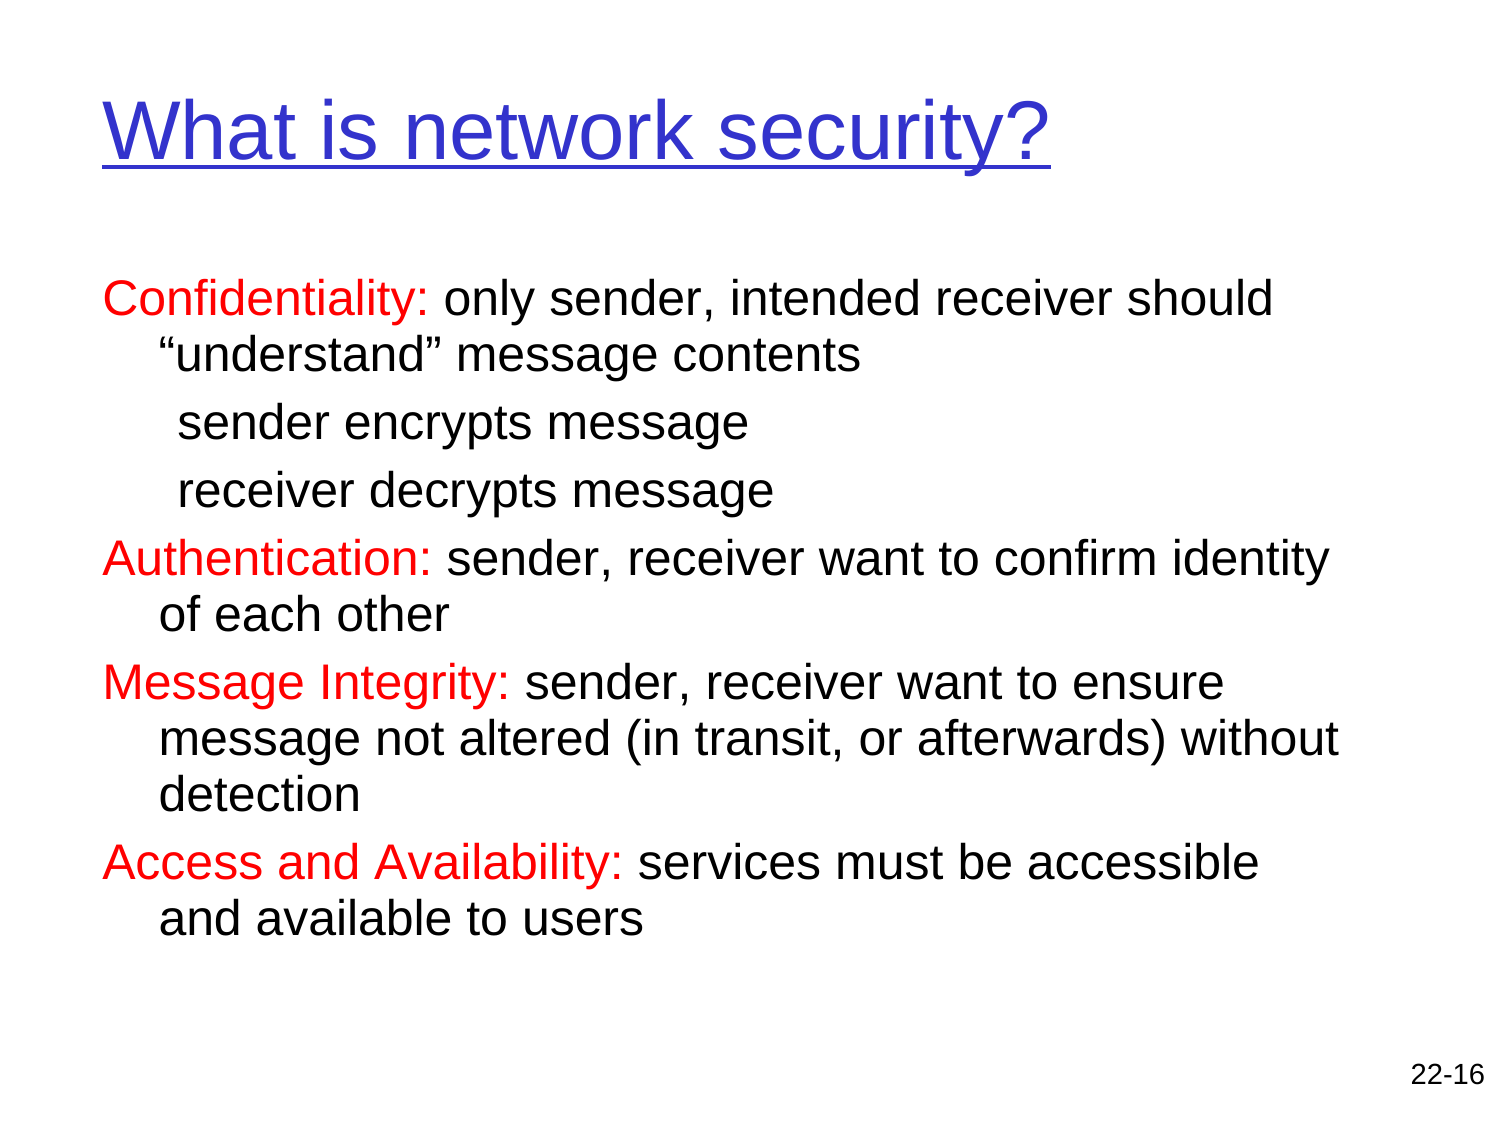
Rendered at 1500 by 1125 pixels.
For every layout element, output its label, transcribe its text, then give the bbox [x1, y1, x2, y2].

title What is network security? [87, 37, 1363, 225]
list Confidentiality: only sender, intended receiver should “understand” message contents sender encrypts message receiver decrypts message Authentication: sender, receiver want to confirm identity of each other Message Integrity: sender, receiver want to ensure message not altered (in transit, or afterwards) without detection Access and Availability: services must be accessible and available to users [87, 262, 1363, 1026]
